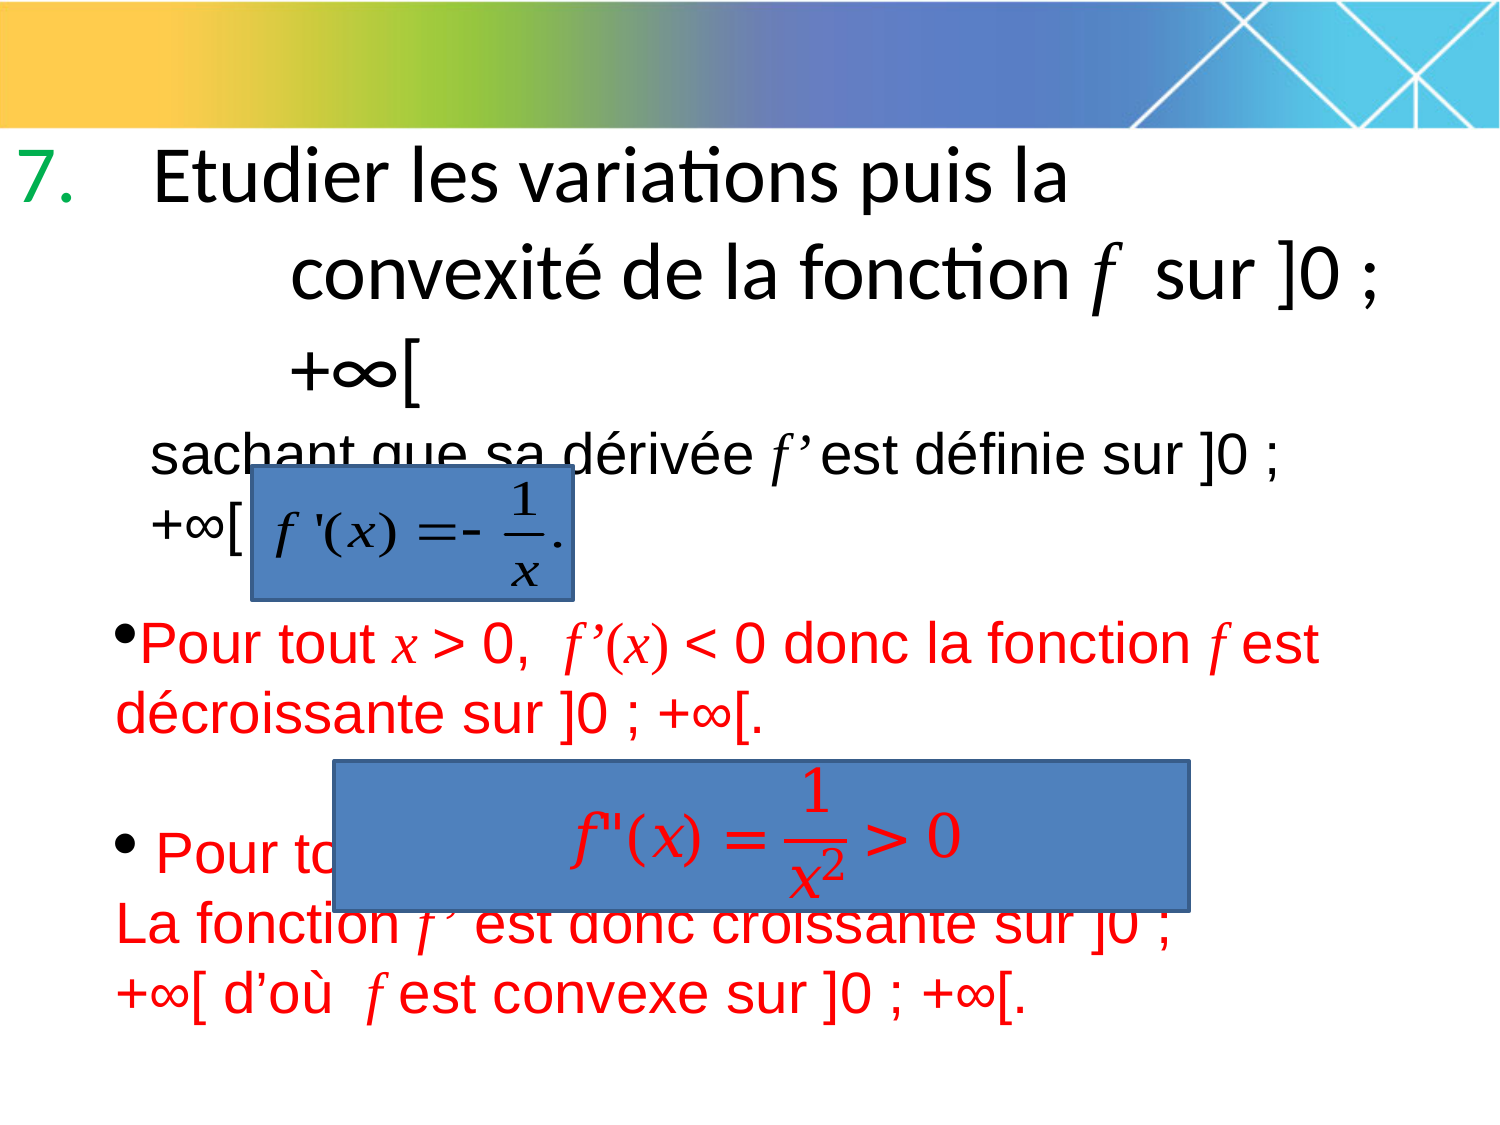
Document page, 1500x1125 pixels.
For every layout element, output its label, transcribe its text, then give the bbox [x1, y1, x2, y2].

text_box Pour tout x > 0, f’(x) < 0 donc la fonction f est décroissante sur ]0 ; +∞[. Pour tout x > 0, La fonction f’ est donc croissante sur ]0 ; +∞[ d’où f est convexe sur ]0 ; +∞[. [100, 597, 1341, 1038]
text_box sachant que sa dérivée f’ est définie sur ]0 ; +∞[ par [135, 408, 1436, 566]
title Etudier les variations puis la convexité de la fonction f sur ]0 ; +∞[ [0, 113, 1418, 418]
chart [253, 467, 572, 597]
chart [336, 763, 1187, 910]
